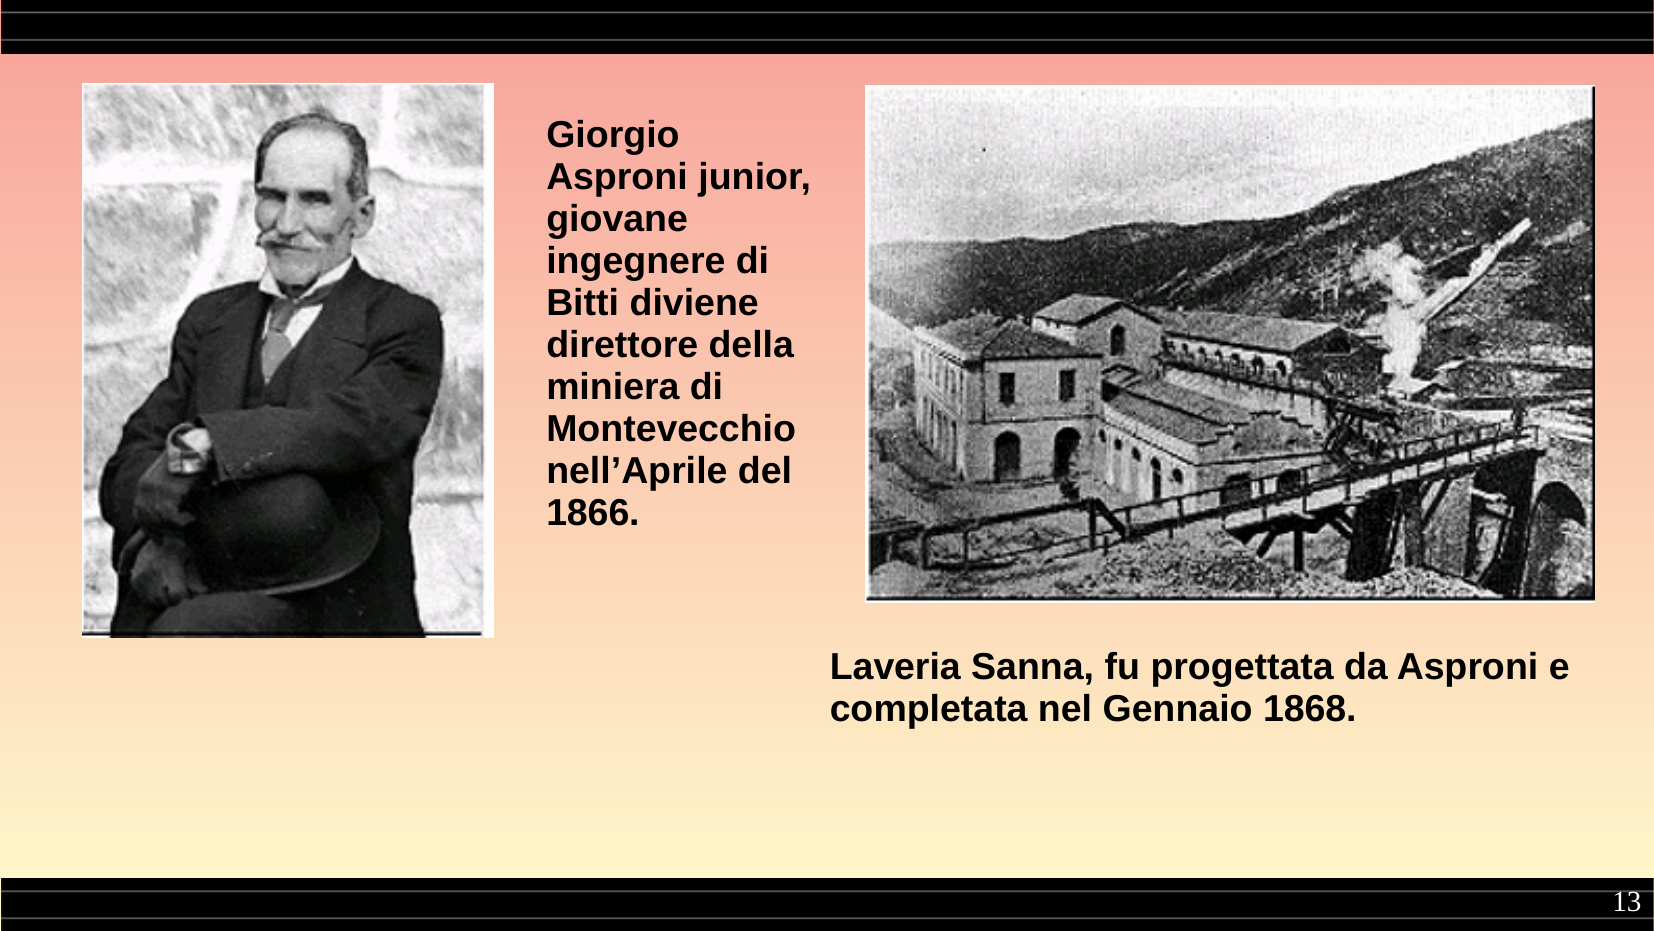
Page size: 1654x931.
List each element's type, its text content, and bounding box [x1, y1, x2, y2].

picture [1, 878, 1654, 931]
picture [82, 83, 494, 638]
picture [865, 85, 1595, 603]
text_box Laveria Sanna, fu progettata da Asproni e completata nel Gennaio 1868. [814, 637, 1607, 737]
text_box Giorgio Asproni junior, giovane ingegnere di Bitti diviene direttore della miniera di Montevecchio nell’Aprile del 1866. [531, 106, 827, 579]
picture [1, 0, 1654, 54]
